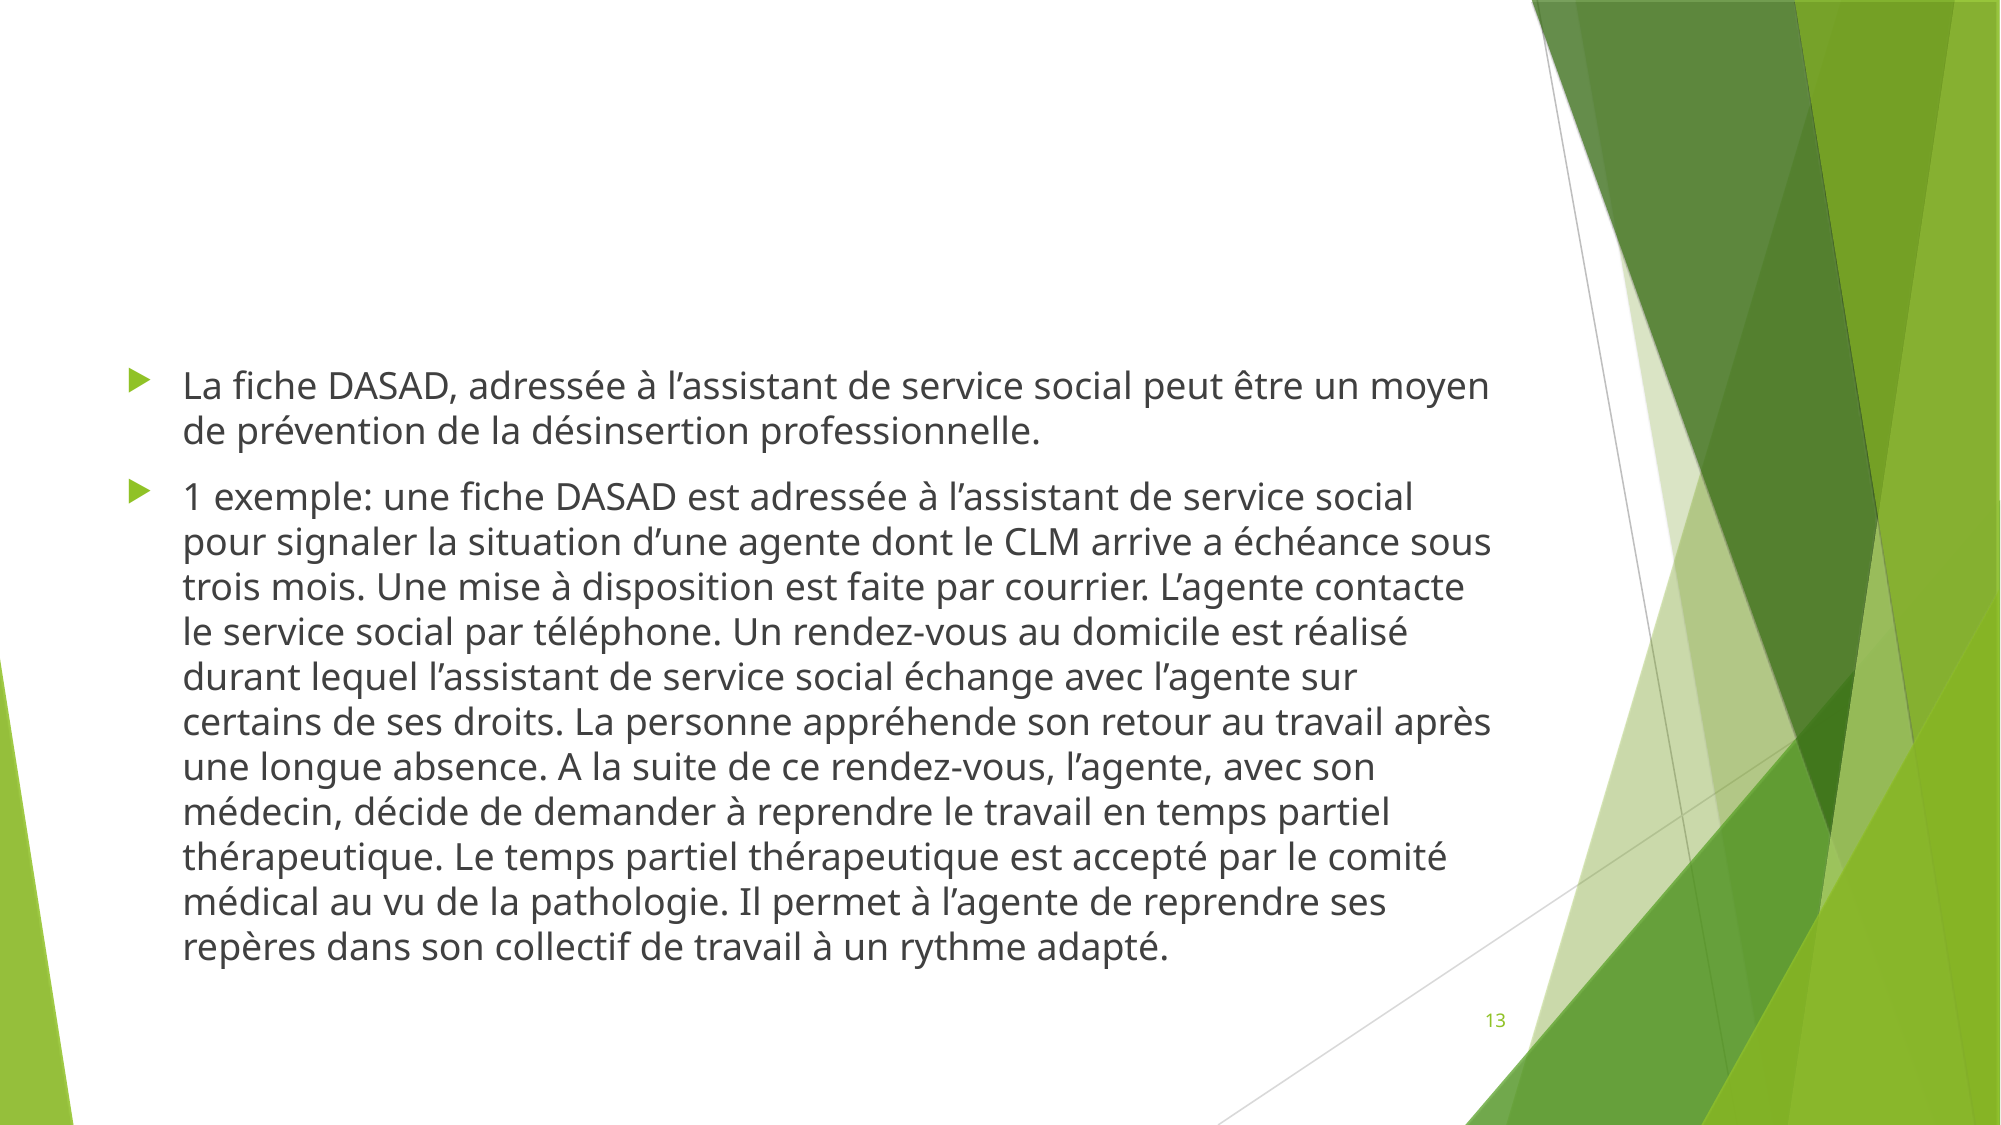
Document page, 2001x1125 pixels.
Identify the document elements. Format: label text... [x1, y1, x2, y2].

list La fiche DASAD, adressée à l’assistant de service social peut être un moyen de prévention de la désinsertion professionnelle. 1 exemple: une fiche DASAD est adressée à l’assistant de service social pour signaler la situation d’une agente dont le CLM arrive a échéance sous trois mois. Une mise à disposition est faite par courrier. L’agente contacte le service social par téléphone. Un rendez-vous au domicile est réalisé durant lequel l’assistant de service social échange avec l’agente sur certains de ses droits. La personne appréhende son retour au travail après une longue absence. A la suite de ce rendez-vous, l’agente, avec son médecin, décide de demander à reprendre le travail en temps partiel thérapeutique. Le temps partiel thérapeutique est accepté par le comité médical au vu de la pathologie. Il permet à l’agente de reprendre ses repères dans son collectif de travail à un rythme adapté. [111, 354, 1522, 992]
slide_number <numéro> [1409, 991, 1522, 1051]
